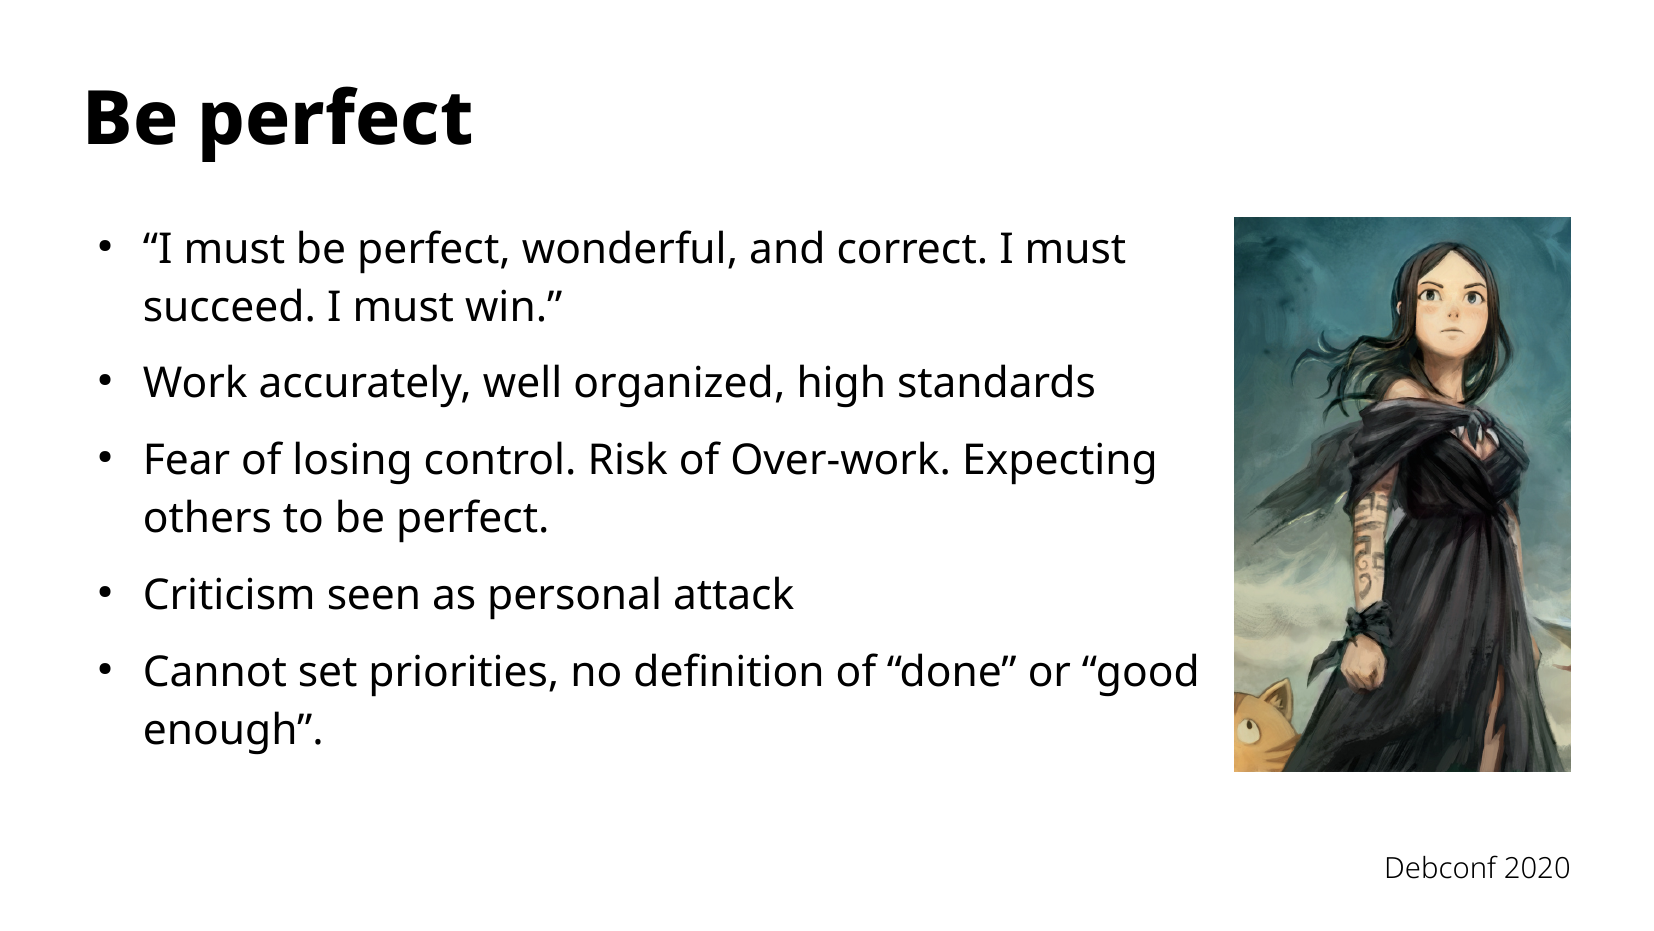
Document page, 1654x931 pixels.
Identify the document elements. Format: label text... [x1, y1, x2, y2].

list “I must be perfect, wonderful, and correct. I must succeed. I must win.” Work accurately, well organized, high standards Fear of losing control. Risk of Over-work. Expecting others to be perfect. Criticism seen as personal attack Cannot set priorities, no definition of “done” or “good enough”. [82, 217, 1229, 758]
title Be perfect [82, 37, 1571, 193]
picture [1234, 217, 1571, 772]
